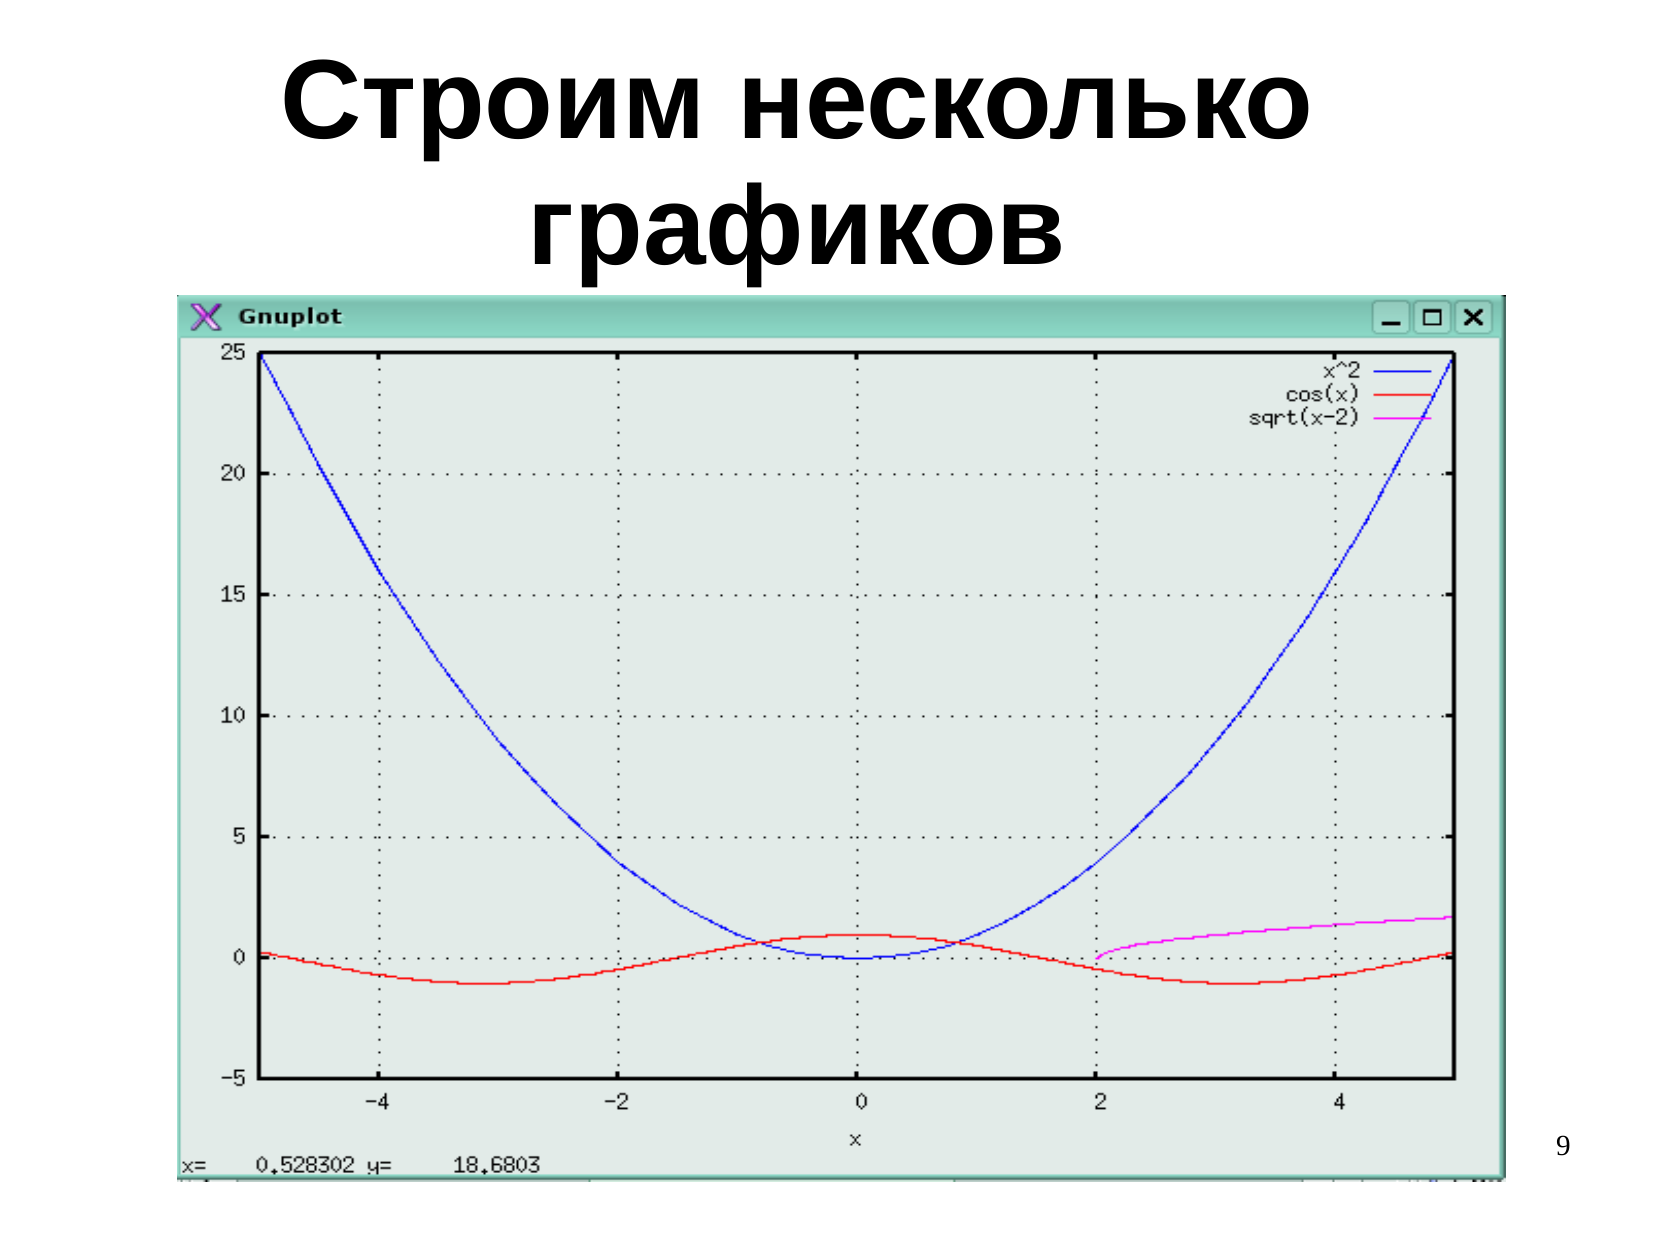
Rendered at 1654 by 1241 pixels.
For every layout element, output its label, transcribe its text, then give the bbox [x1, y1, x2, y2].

text_box Строим несколько графиков [29, 29, 1565, 296]
picture [177, 295, 1506, 1182]
